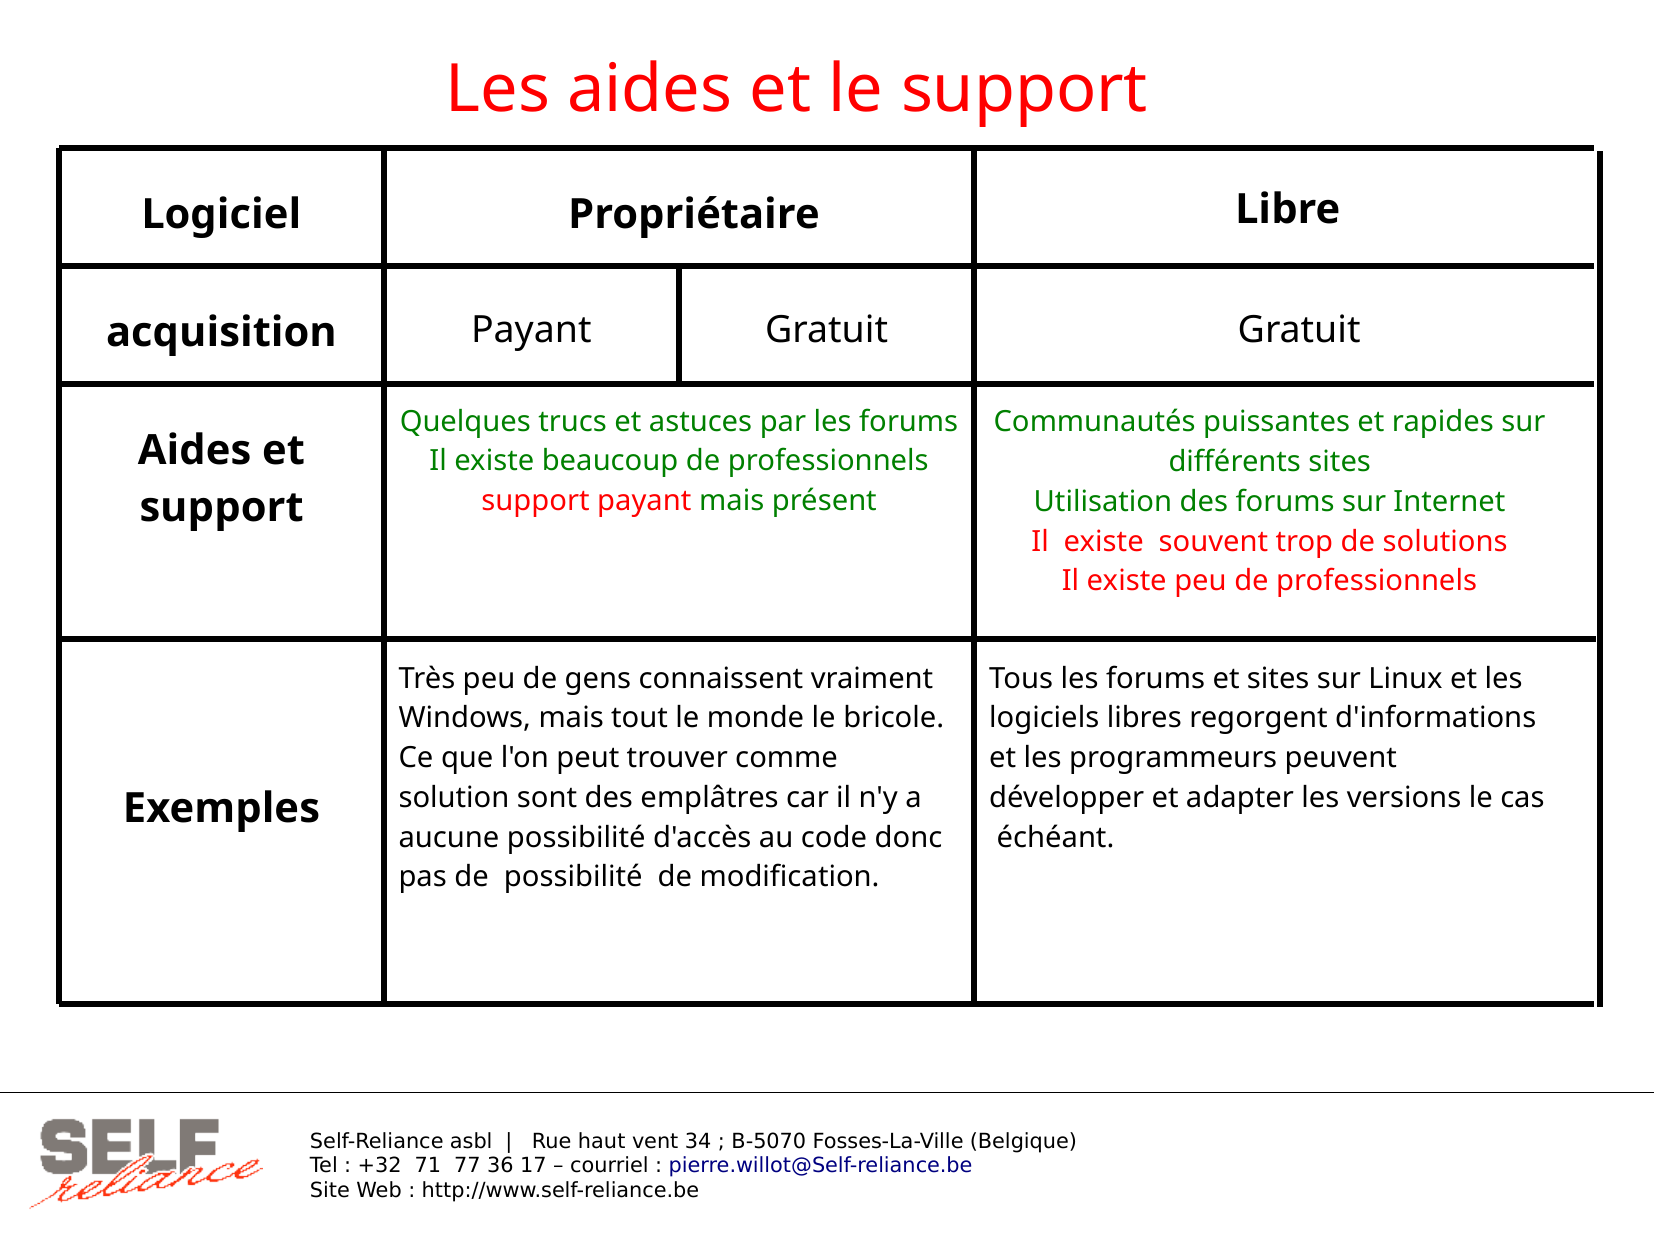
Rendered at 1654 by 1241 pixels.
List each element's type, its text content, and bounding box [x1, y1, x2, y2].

text_box Logiciel [59, 173, 384, 266]
text_box Propriétaire [442, 173, 945, 266]
text_box Communautés puissantes et rapides sur différents sites Utilisation des forums sur Internet Il existe souvent trop de solutions Il existe peu de professionnels [974, 393, 1565, 649]
text_box Exemples [59, 767, 383, 861]
text_box Self-Reliance asbl | Rue haut vent 34 ; B-5070 Fosses-La-Ville (Belgique) Tel : +32 71 77 36 17 – courriel : pierre.willot@Self-reliance.be Site Web : http://www.self-reliance.be [295, 1122, 1388, 1210]
text_box Quelques trucs et astuces par les forums Il existe beaucoup de professionnels support payant mais présent [383, 392, 975, 649]
text_box Tous les forums et sites sur Linux et les logiciels libres regorgent d'informations et les programmeurs peuvent développer et adapter les versions le cas échéant. [974, 649, 1565, 907]
text_box Libre [1036, 168, 1539, 261]
text_box Gratuit [708, 295, 945, 375]
text_box Très peu de gens connaissent vraiment Windows, mais tout le monde le bricole. Ce que l'on peut trouver comme solution sont des emplâtres car il n'y a aucune possibilité d'accès au code donc pas de possibilité de modification. [383, 649, 975, 966]
text_box Aides et support [59, 409, 383, 574]
text_box Gratuit [1181, 295, 1418, 375]
text_box acquisition [59, 291, 384, 384]
text_box Les aides et le support [236, 29, 1359, 166]
text_box Payant [413, 295, 650, 375]
picture [28, 1116, 263, 1214]
